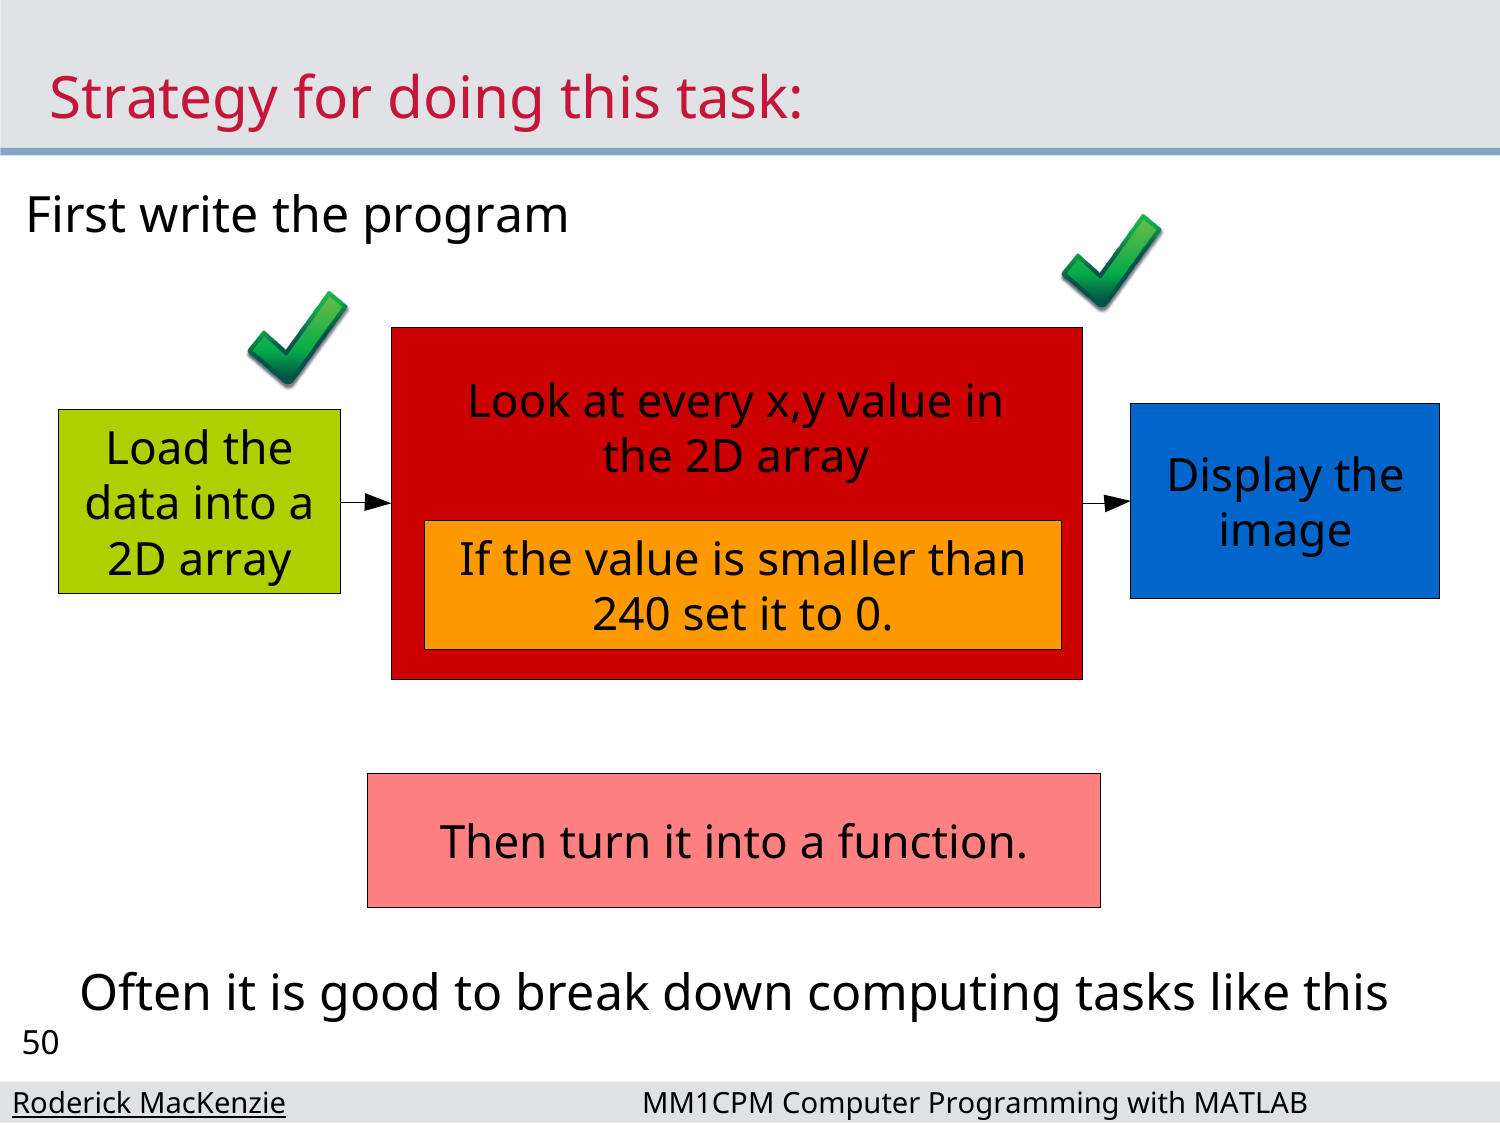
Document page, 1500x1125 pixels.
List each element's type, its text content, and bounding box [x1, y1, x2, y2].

text_box Load the data into a 2D array [58, 409, 341, 594]
text_box Display the image [1130, 403, 1440, 599]
text_box Then turn it into a function. [367, 773, 1101, 908]
text_box Look at every x,y value in the 2D array [429, 364, 1043, 490]
picture [1055, 212, 1171, 316]
picture [241, 289, 357, 393]
text_box Often it is good to break down computing tasks like this [64, 952, 1492, 1028]
text_box If the value is smaller than 240 set it to 0. [424, 520, 1062, 650]
text_box [391, 327, 1083, 680]
title Strategy for doing this task: [34, 43, 1494, 149]
text_box <number> [6, 1013, 222, 1084]
text_box First write the program [10, 175, 615, 251]
